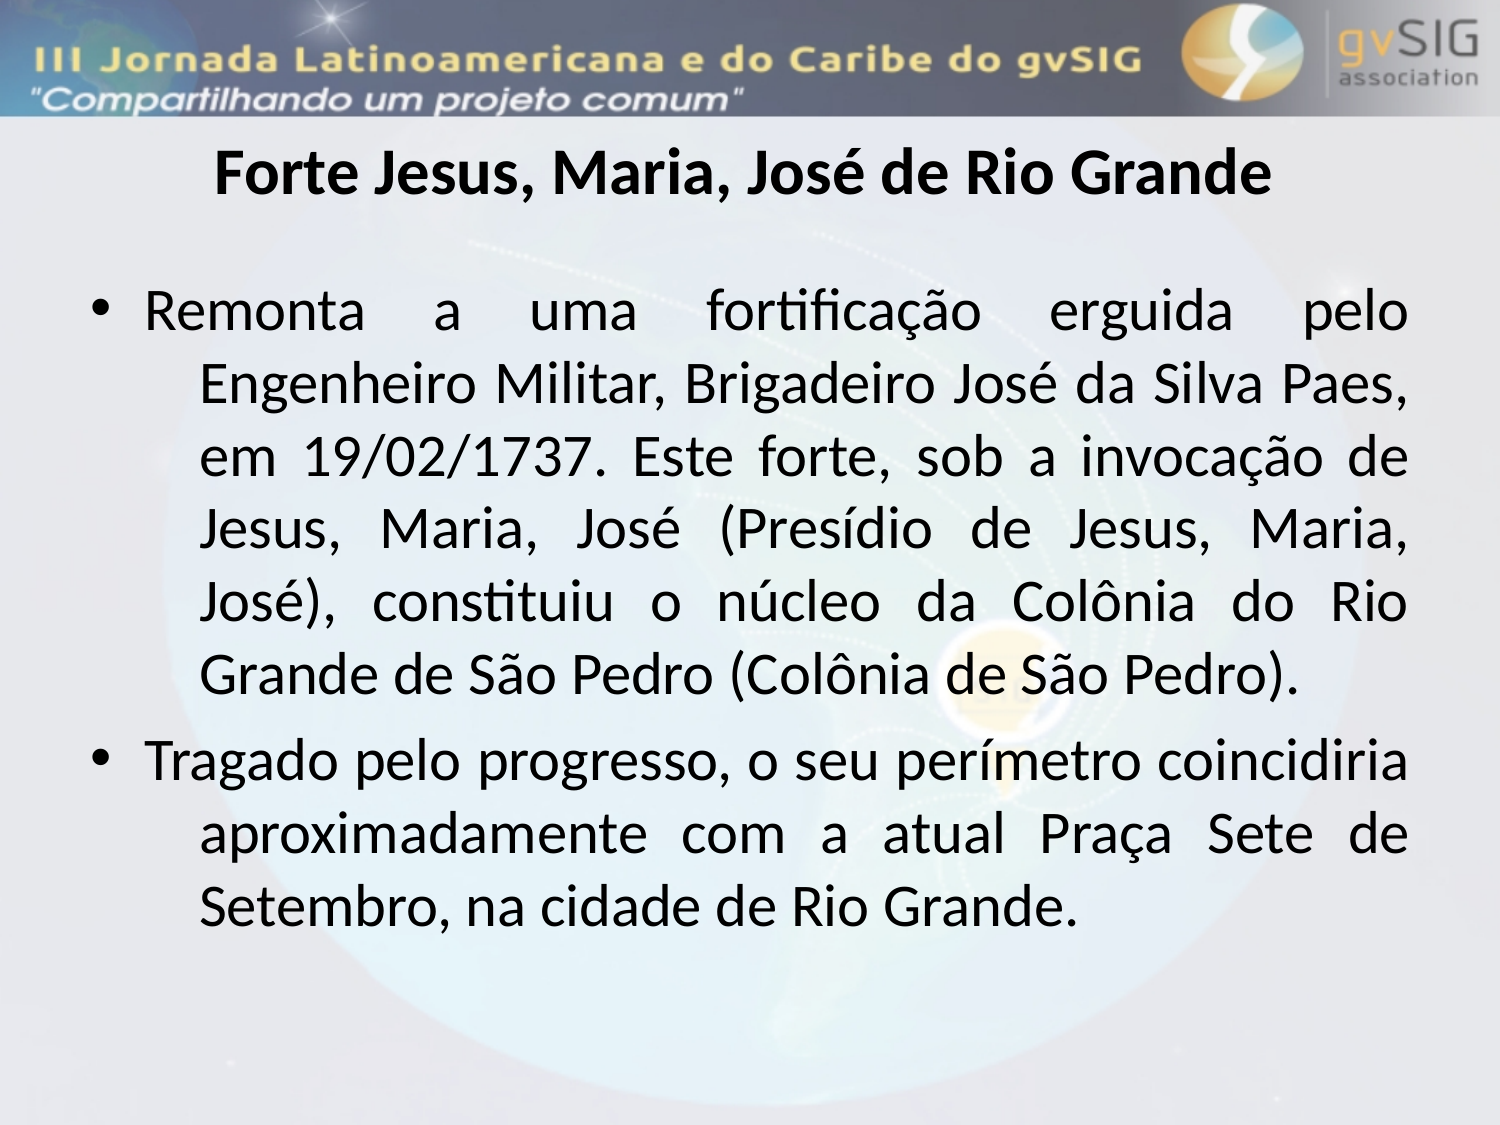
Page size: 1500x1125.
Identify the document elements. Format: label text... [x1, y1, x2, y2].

title Forte Jesus, Maria, José de Rio Grande [76, 113, 1427, 302]
list Remonta a uma fortificação erguida pelo Engenheiro Militar, Brigadeiro José da Silva Paes, em 19/02/1737. Este forte, sob a invocação de Jesus, Maria, José (Presídio de Jesus, Maria, José), constituiu o núcleo da Colônia do Rio Grande de São Pedro (Colônia de São Pedro). Tragado pelo progresso, o seu perímetro coincidiria aproximadamente com a atual Praça Sete de Setembro, na cidade de Rio Grande. [75, 262, 1426, 1005]
